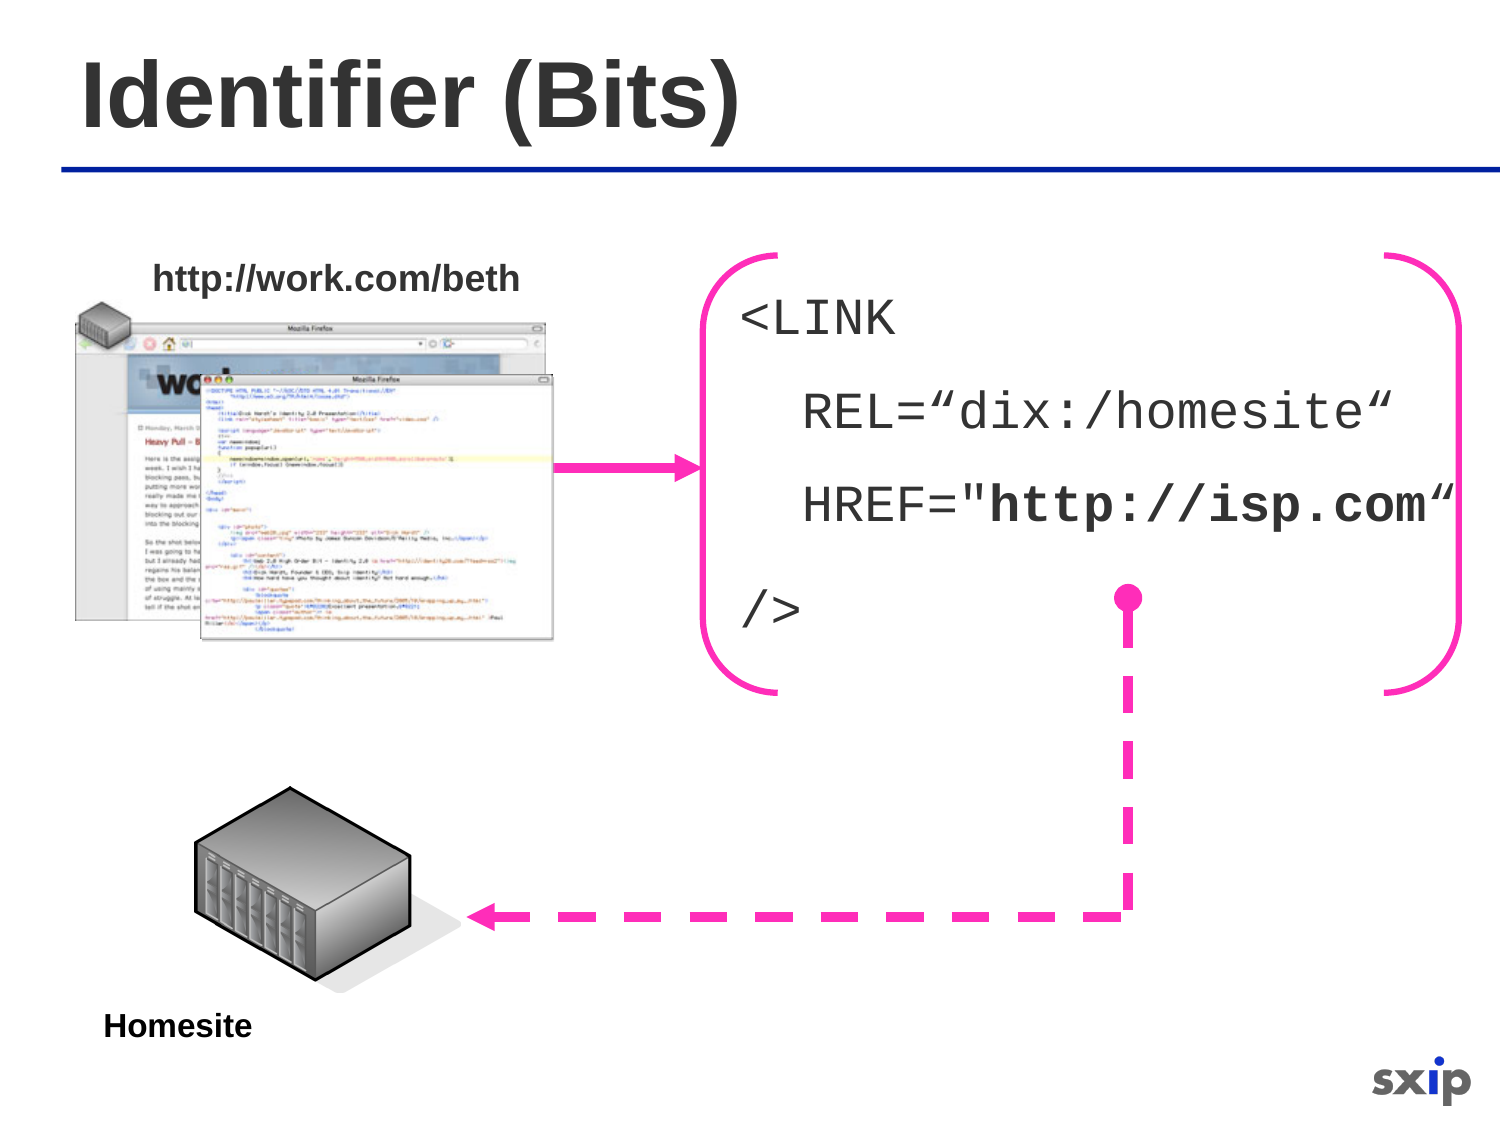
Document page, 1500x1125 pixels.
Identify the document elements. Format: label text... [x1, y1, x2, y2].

text_box Homesite [88, 999, 268, 1053]
picture [194, 786, 461, 993]
title Identifier (Bits) [61, 38, 1495, 152]
list <LINK REL=“dix:/homesite“ HREF="http://isp.com“ /> [702, 290, 1471, 781]
picture [75, 299, 553, 639]
text_box http://work.com/beth [137, 249, 551, 308]
picture [1372, 1056, 1471, 1106]
